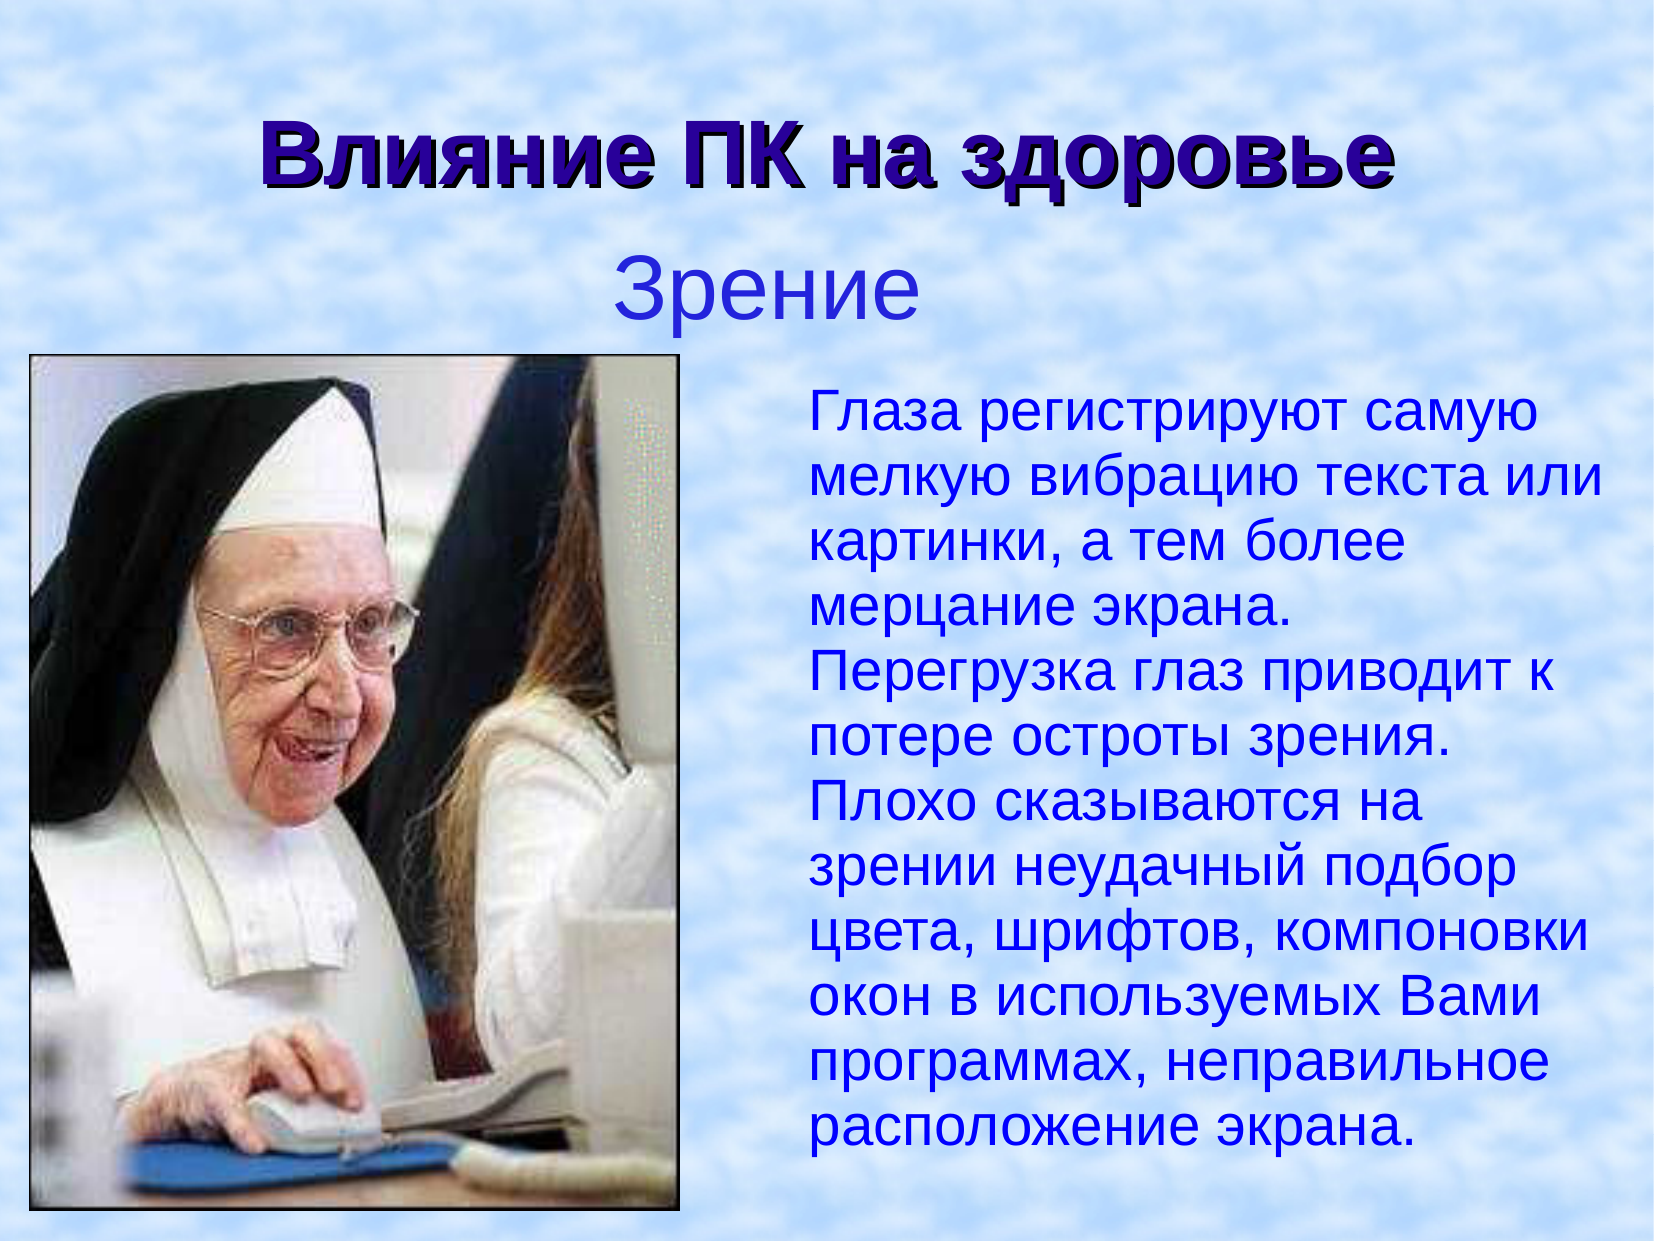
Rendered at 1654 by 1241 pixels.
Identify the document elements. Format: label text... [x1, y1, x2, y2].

title Влияние ПК на здоровье [82, 56, 1571, 250]
picture [0, 0, 1654, 1241]
text_box Глаза регистрируют самую мелкую вибрацию текста или картинки, а тем более мерцание экрана. Перегрузка глаз приводит к потере остроты зрения. Плохо сказываются на зрении неудачный подбор цвета, шрифтов, компоновки окон в используемых Вами программах, неправильное расположение экрана. [767, 343, 1654, 1241]
list Зрение [82, 236, 1565, 1109]
